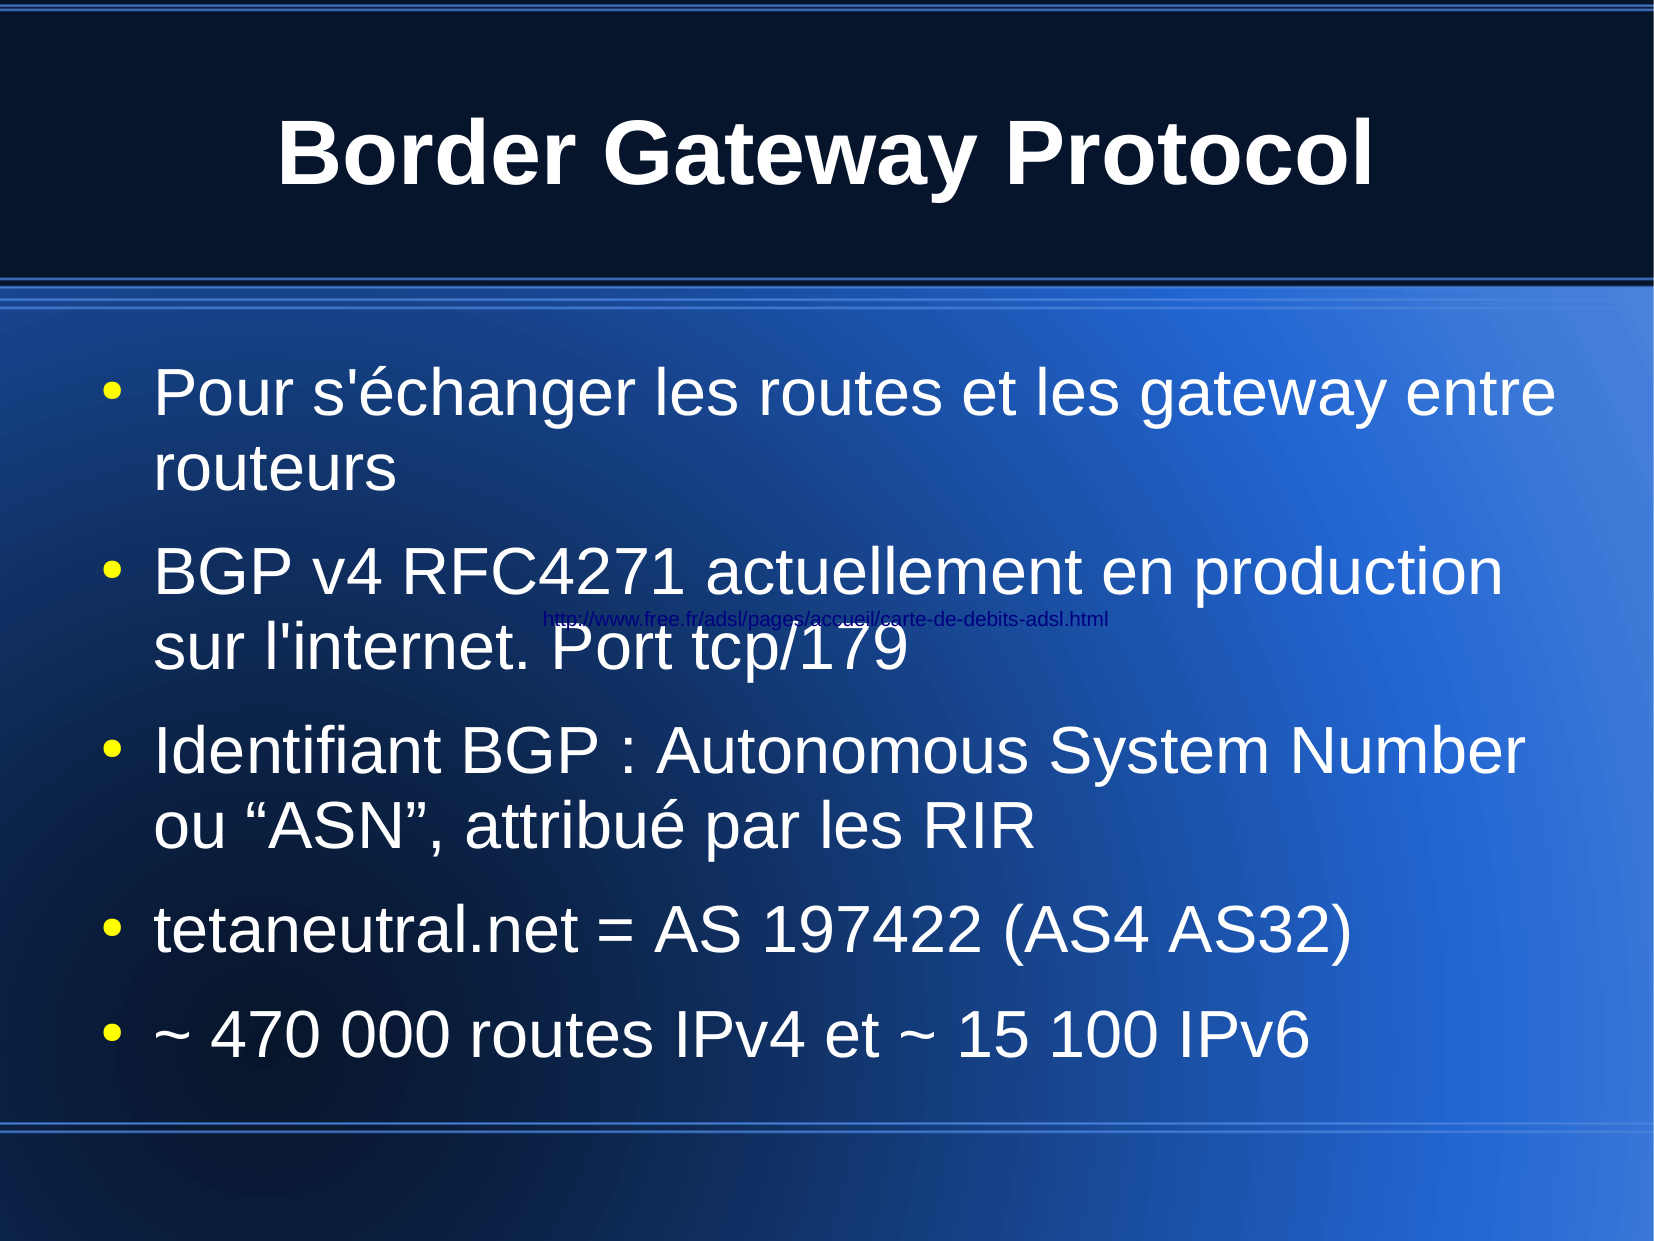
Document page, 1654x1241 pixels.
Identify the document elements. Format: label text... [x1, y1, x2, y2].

picture [0, 0, 1654, 1241]
title Border Gateway Protocol [82, 56, 1571, 250]
text_box http://www.free.fr/adsl/pages/accueil/carte-de-debits-adsl.html [528, 600, 1124, 639]
list Pour s'échanger les routes et les gateway entre routeurs BGP v4 RFC4271 actuellement en production sur l'internet. Port tcp/179 Identifiant BGP : Autonomous System Number ou “ASN”, attribué par les RIR tetaneutral.net = AS 197422 (AS4 AS32) ~ 470 000 routes IPv4 et ~ 15 100 IPv6 [82, 355, 1571, 1159]
